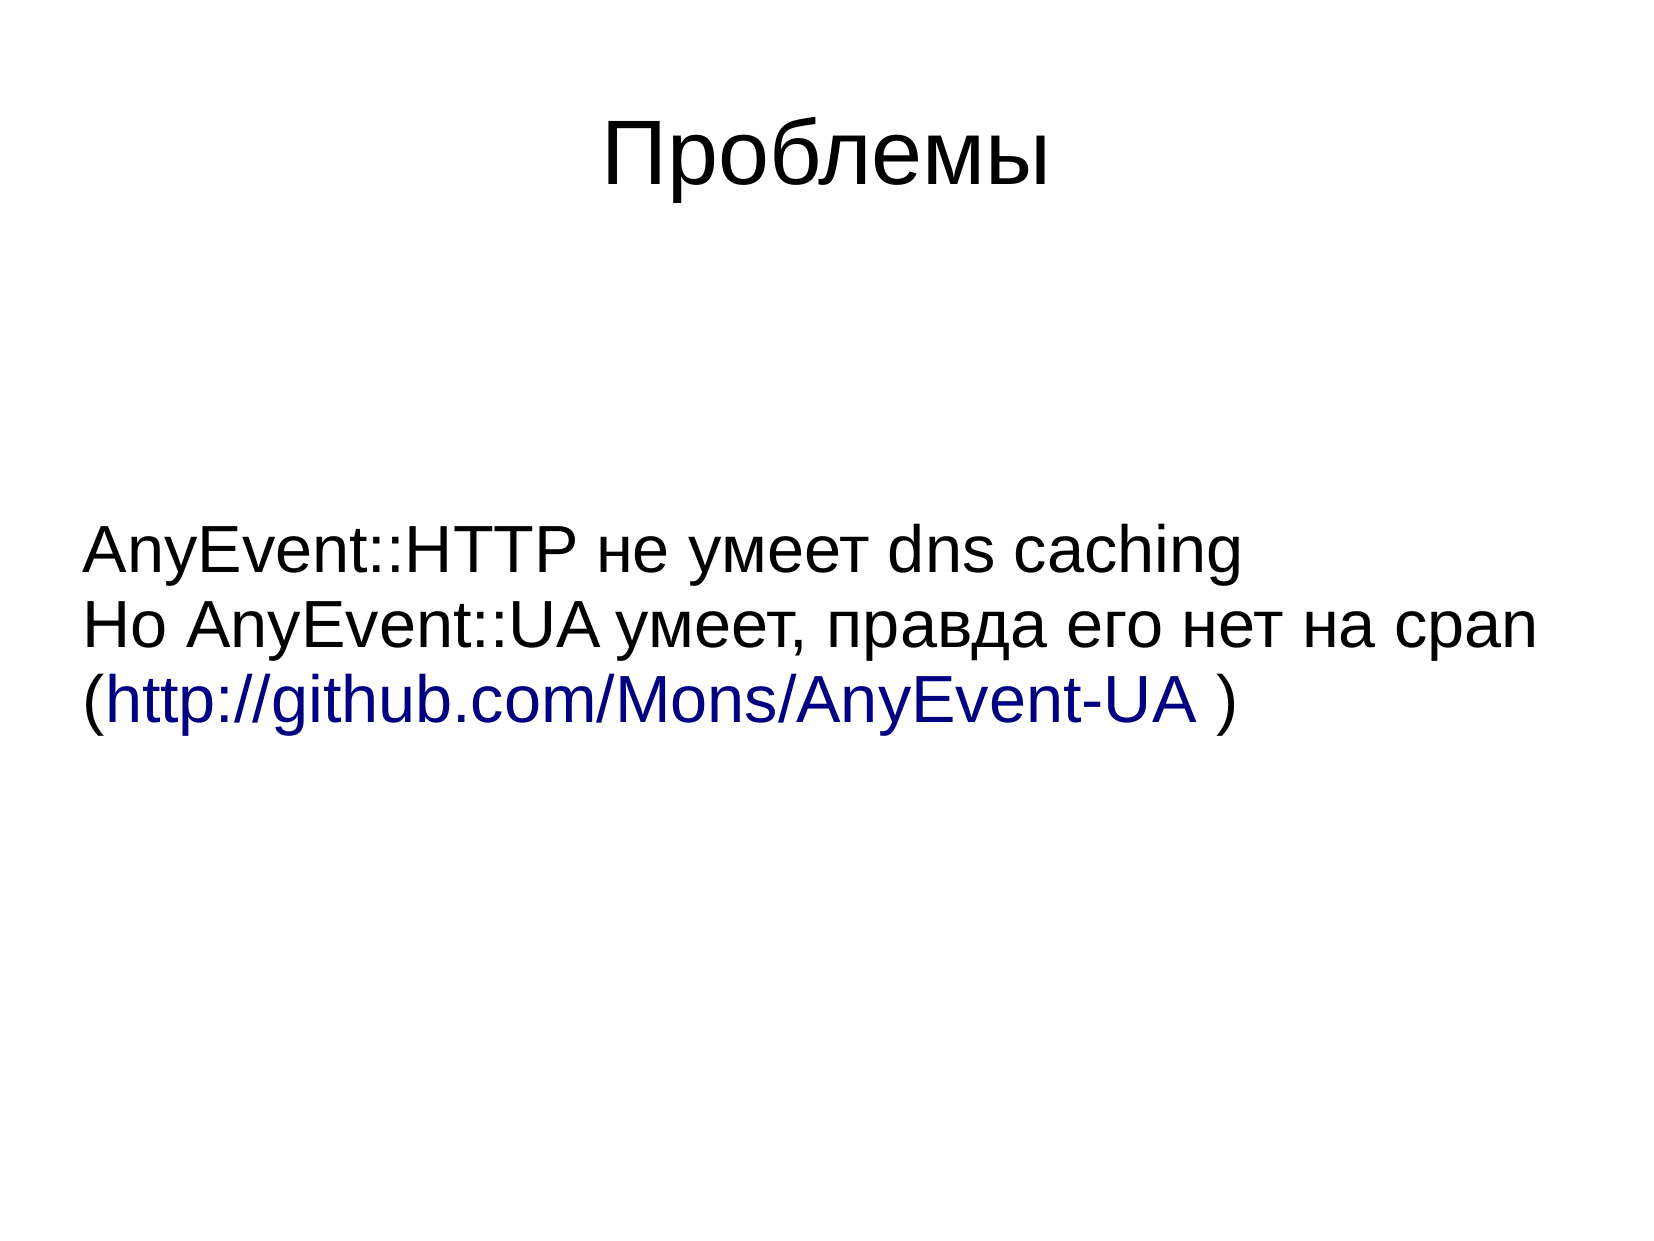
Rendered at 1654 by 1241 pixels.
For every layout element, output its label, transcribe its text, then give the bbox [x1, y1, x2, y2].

title Проблемы [82, 56, 1571, 250]
subtitle AnyEvent::HTTP не умеет dns caching Но AnyEvent::UA умеет, правда его нет на cpan (http://github.com/Mons/AnyEvent-UA ) [82, 297, 1571, 1102]
